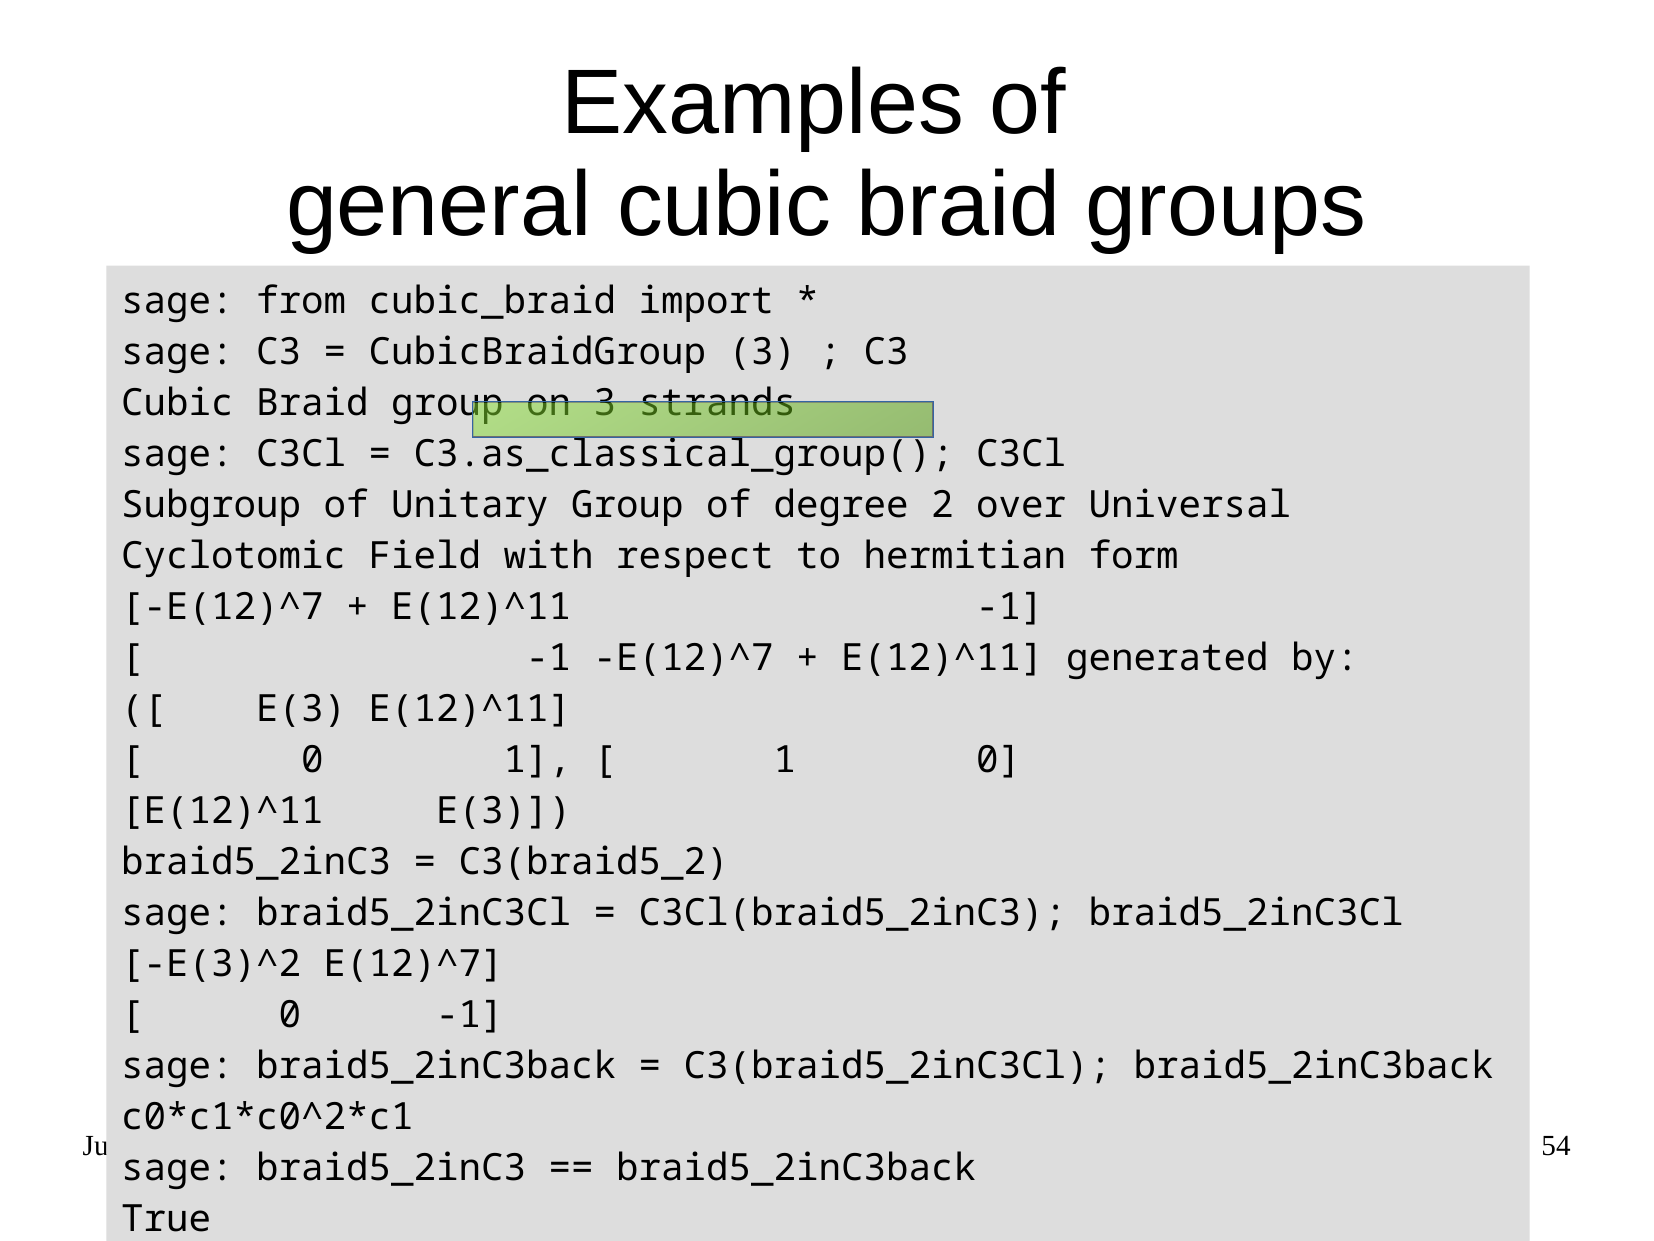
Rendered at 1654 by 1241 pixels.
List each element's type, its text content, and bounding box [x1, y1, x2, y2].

title Examples of general cubic braid groups [82, 49, 1571, 257]
text_box sage: from cubic_braid import * sage: C3 = CubicBraidGroup (3) ; C3 Cubic Braid group on 3 strands sage: C3Cl = C3.as_classical_group(); C3Cl Subgroup of Unitary Group of degree 2 over Universal Cyclotomic Field with respect to hermitian form [-E(12)^7 + E(12)^11 -1] [ -1 -E(12)^7 + E(12)^11] generated by: ([ E(3) E(12)^11] [ 0 1], [ 1 0] [E(12)^11 E(3)]) braid5_2inC3 = C3(braid5_2) sage: braid5_2inC3Cl = C3Cl(braid5_2inC3); braid5_2inC3Cl [-E(3)^2 E(12)^7] [ 0 -1] sage: braid5_2inC3back = C3(braid5_2inC3Cl); braid5_2inC3back c0*c1*c0^2*c1 sage: braid5_2inC3 == braid5_2inC3back True sage: braid5_2inC3.braid() == braid5_2inC3back.braid() False [106, 265, 1530, 1179]
text_box [472, 401, 934, 438]
